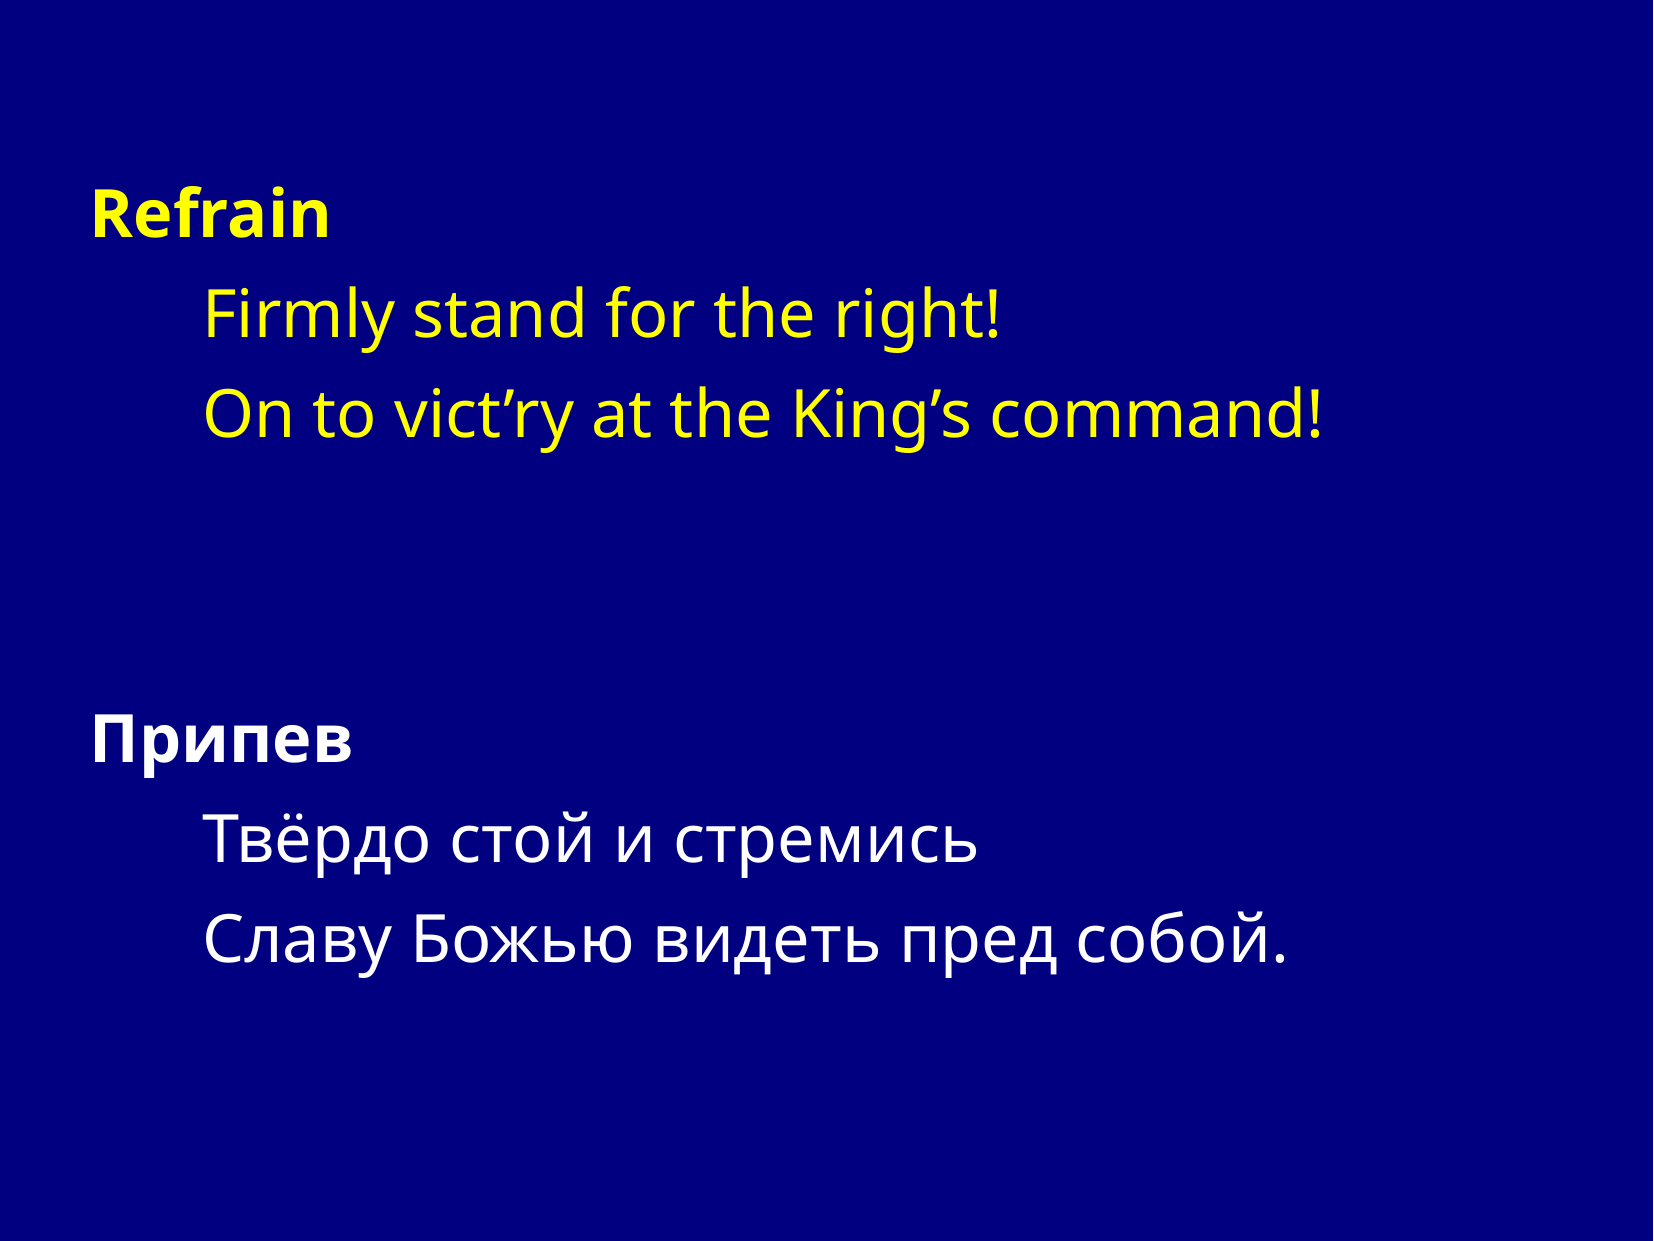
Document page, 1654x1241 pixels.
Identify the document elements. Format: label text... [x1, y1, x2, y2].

text_box Refrain Firmly stand for the right! On to vict’ry at the King’s command! [75, 150, 1576, 638]
text_box Припев Твёрдо стой и стремись Славу Божью видеть пред собой. [75, 675, 1576, 1163]
